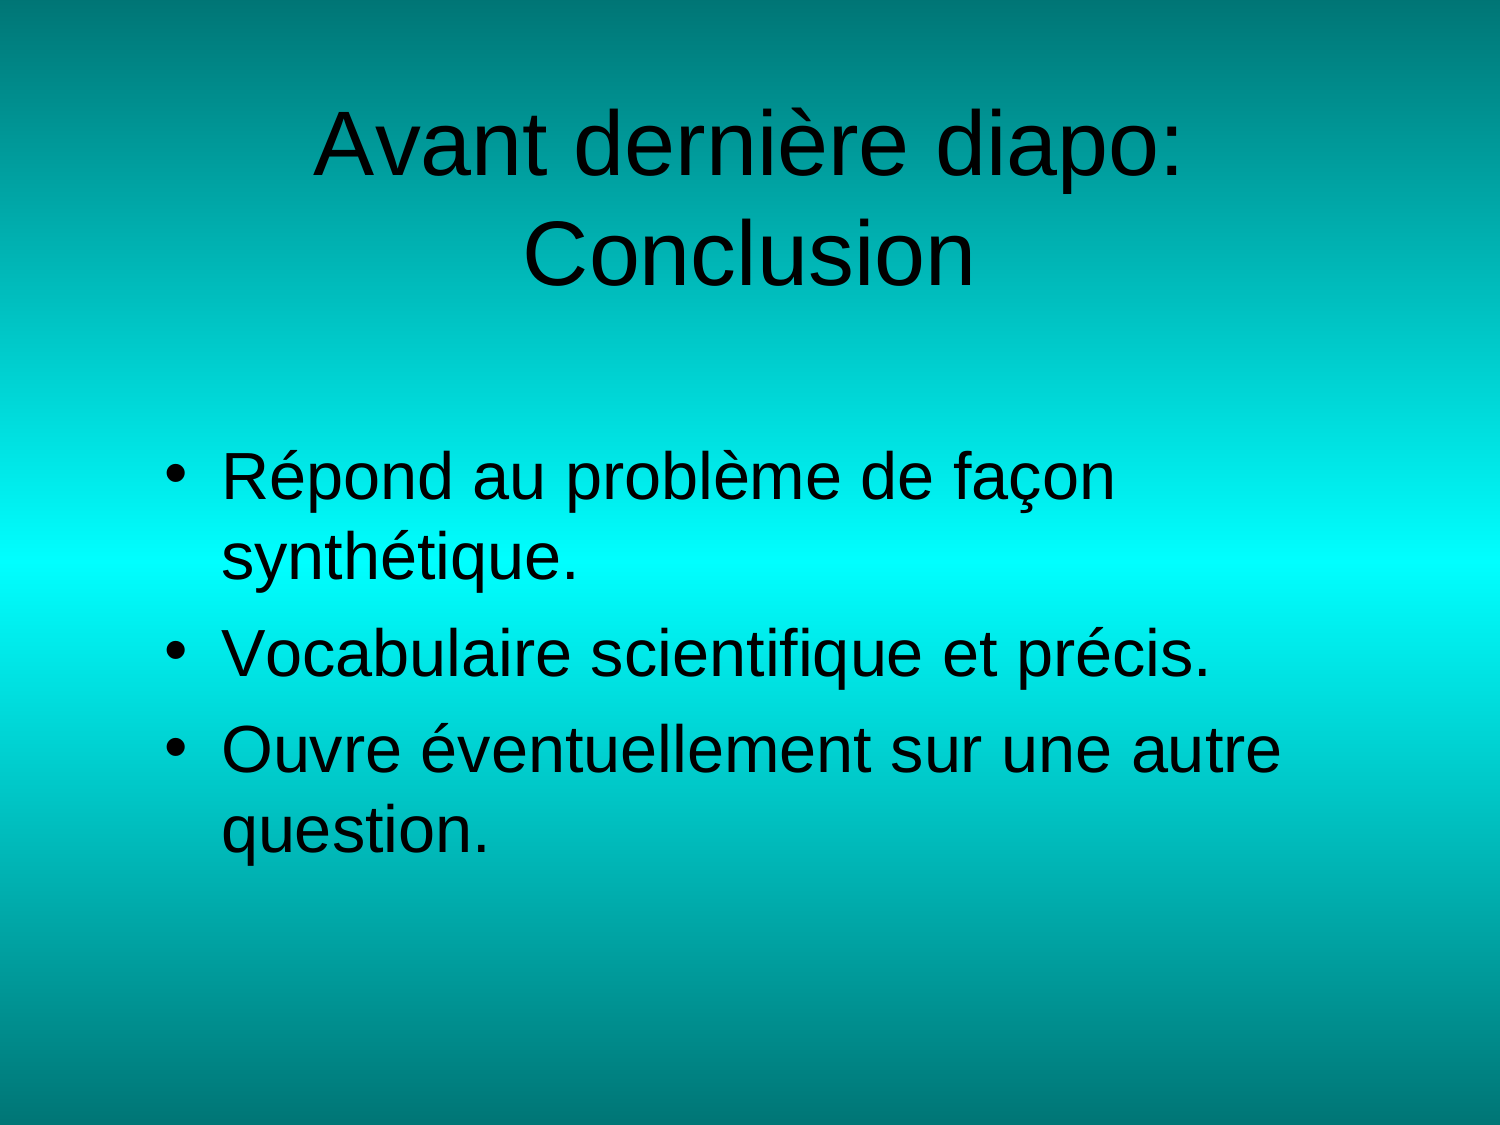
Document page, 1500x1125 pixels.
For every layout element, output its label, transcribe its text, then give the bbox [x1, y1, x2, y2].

title Avant dernière diapo: Conclusion [112, 76, 1388, 312]
list Répond au problème de façon synthétique. Vocabulaire scientifique et précis. Ouvre éventuellement sur une autre question. [150, 425, 1426, 1101]
